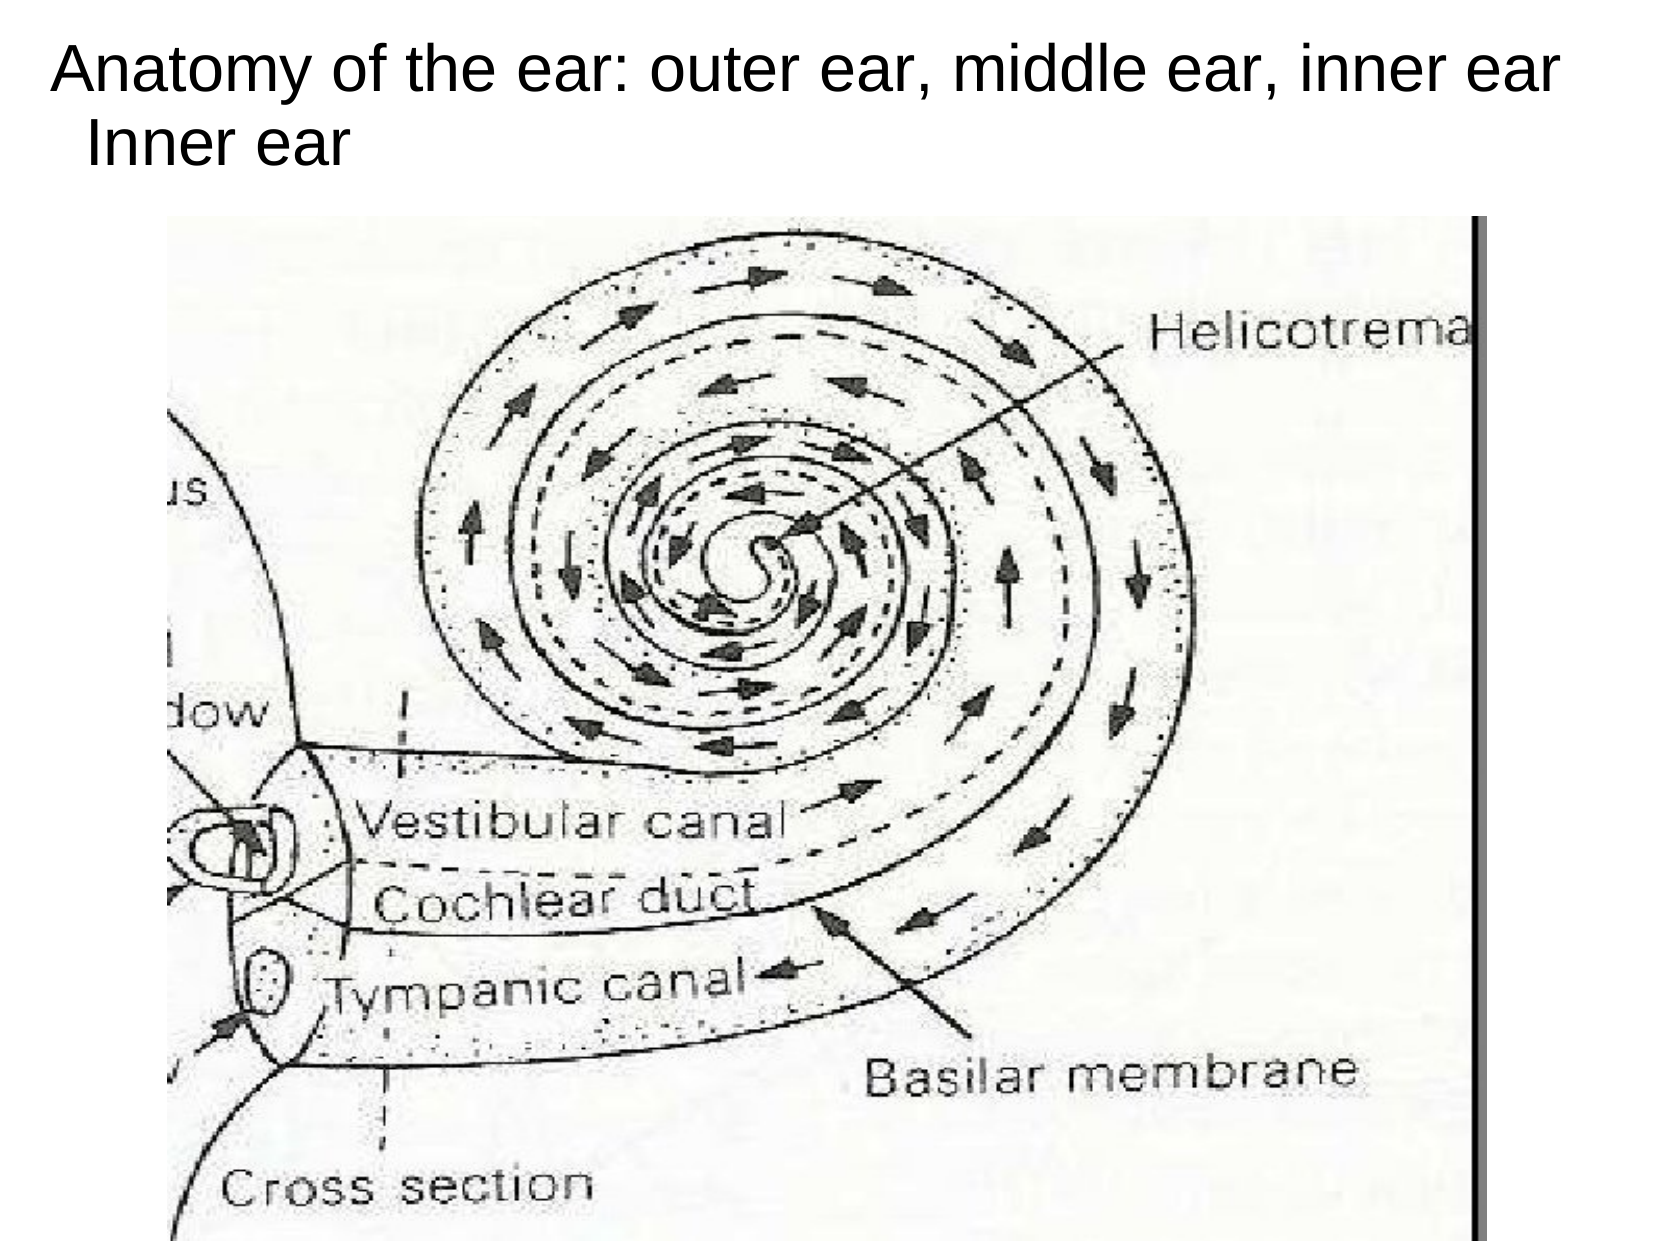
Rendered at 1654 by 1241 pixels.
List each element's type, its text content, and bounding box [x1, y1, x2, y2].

text_box Anatomy of the ear: outer ear, middle ear, inner ear Inner ear [0, 23, 1615, 188]
picture [167, 216, 1487, 1241]
